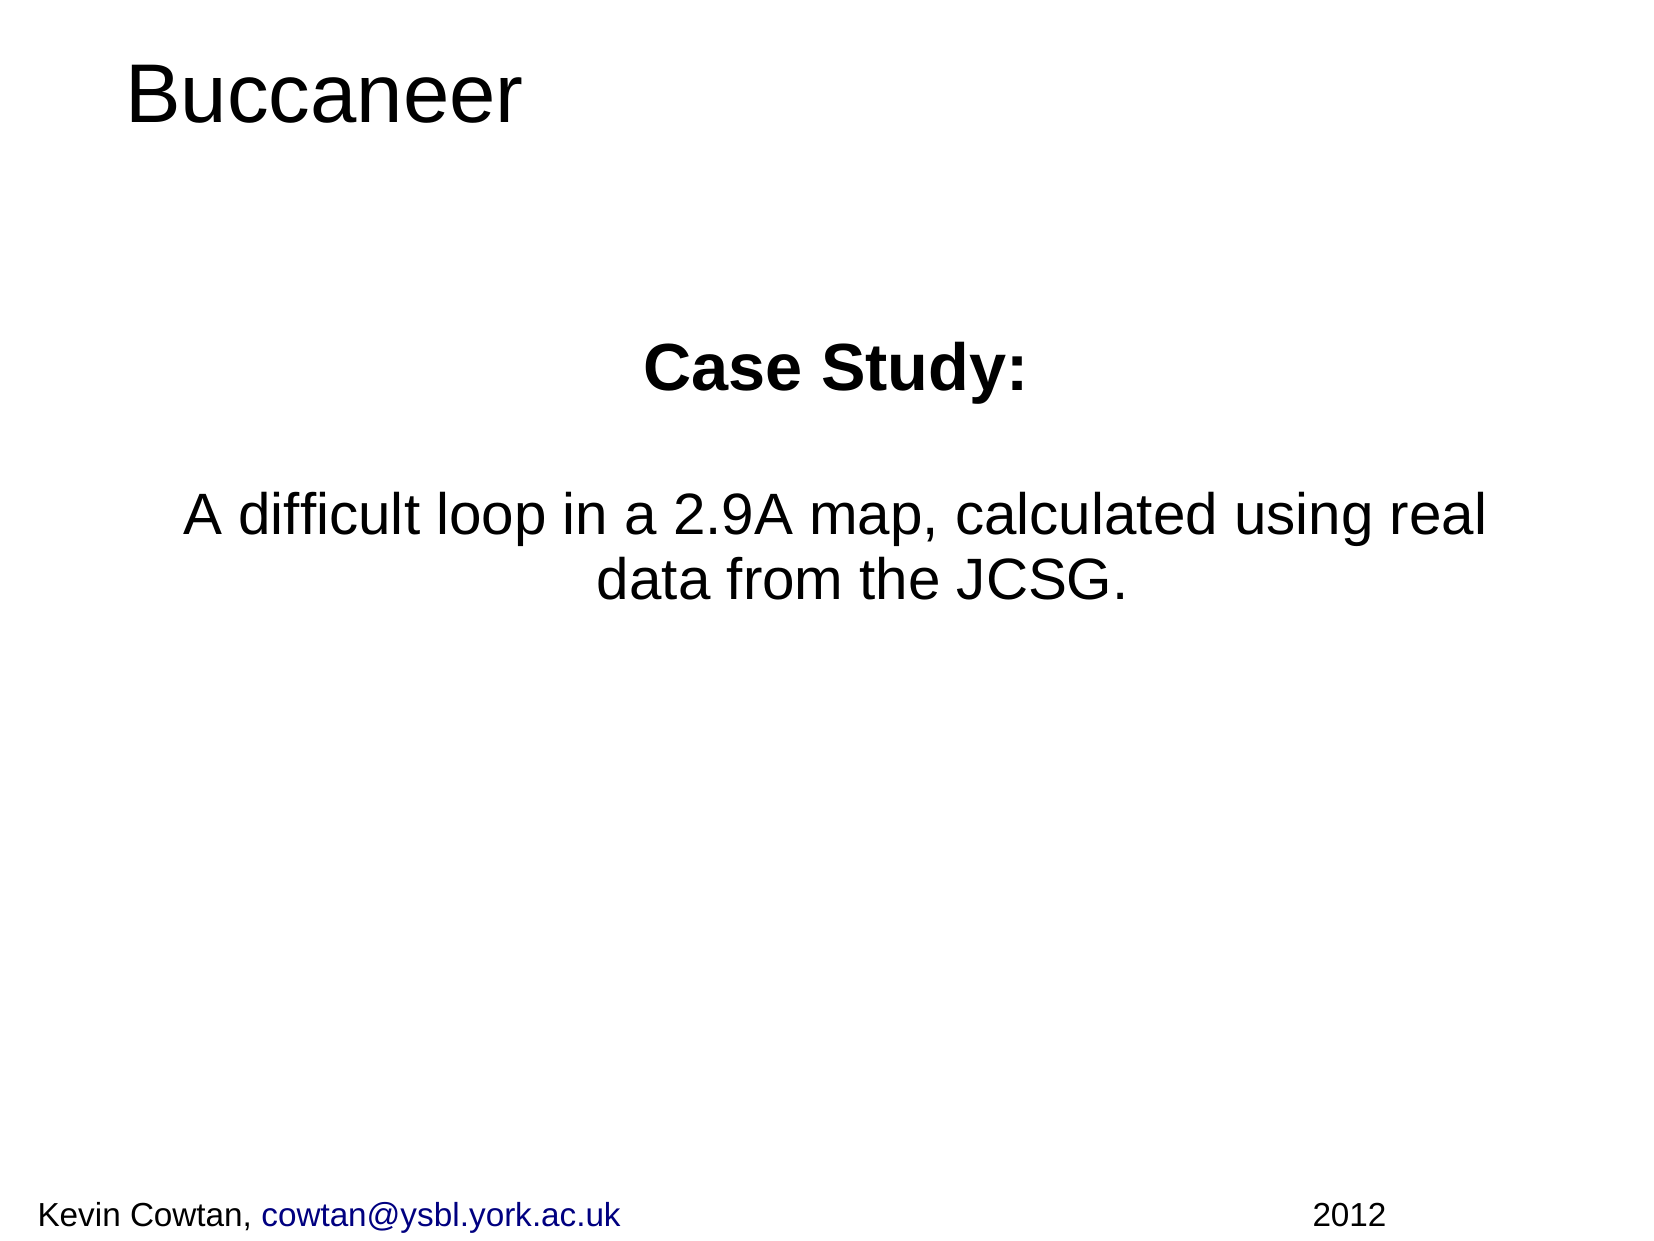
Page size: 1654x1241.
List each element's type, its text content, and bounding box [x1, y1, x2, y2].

title Buccaneer [125, 37, 1538, 151]
list Case Study: A difficult loop in a 2.9A map, calculated using real data from the JCSG. [121, 187, 1534, 1127]
